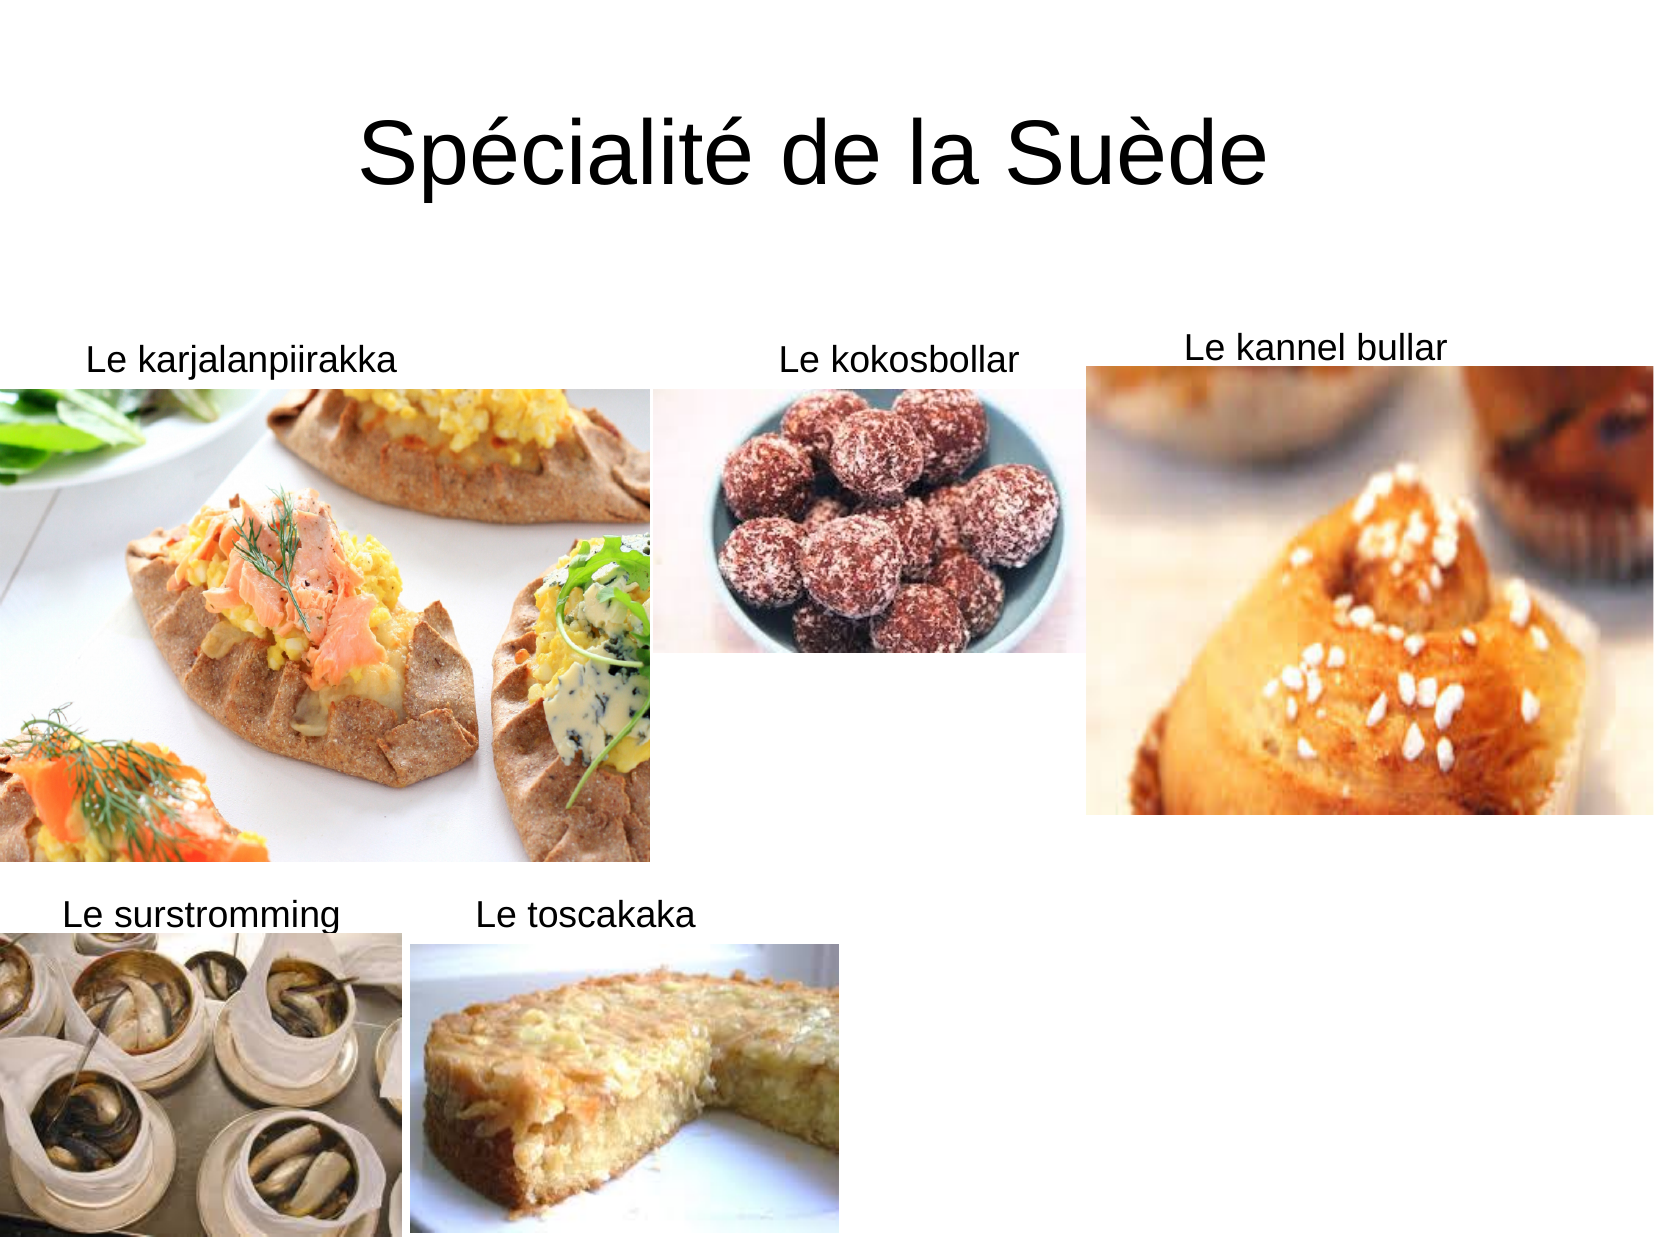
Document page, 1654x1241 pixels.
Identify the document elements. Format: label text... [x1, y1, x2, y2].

picture [410, 944, 839, 1233]
picture [0, 933, 402, 1237]
text_box Le karjalanpiirakka [70, 330, 579, 388]
text_box Le kokosbollar [637, 330, 1111, 400]
text_box Le kannel bullar [1169, 318, 1463, 366]
picture [0, 389, 650, 862]
picture [653, 366, 1654, 815]
text_box Le surstromming [47, 885, 356, 933]
text_box Le toscakaka [460, 885, 745, 944]
title Spécialité de la Suède [82, 49, 1571, 257]
